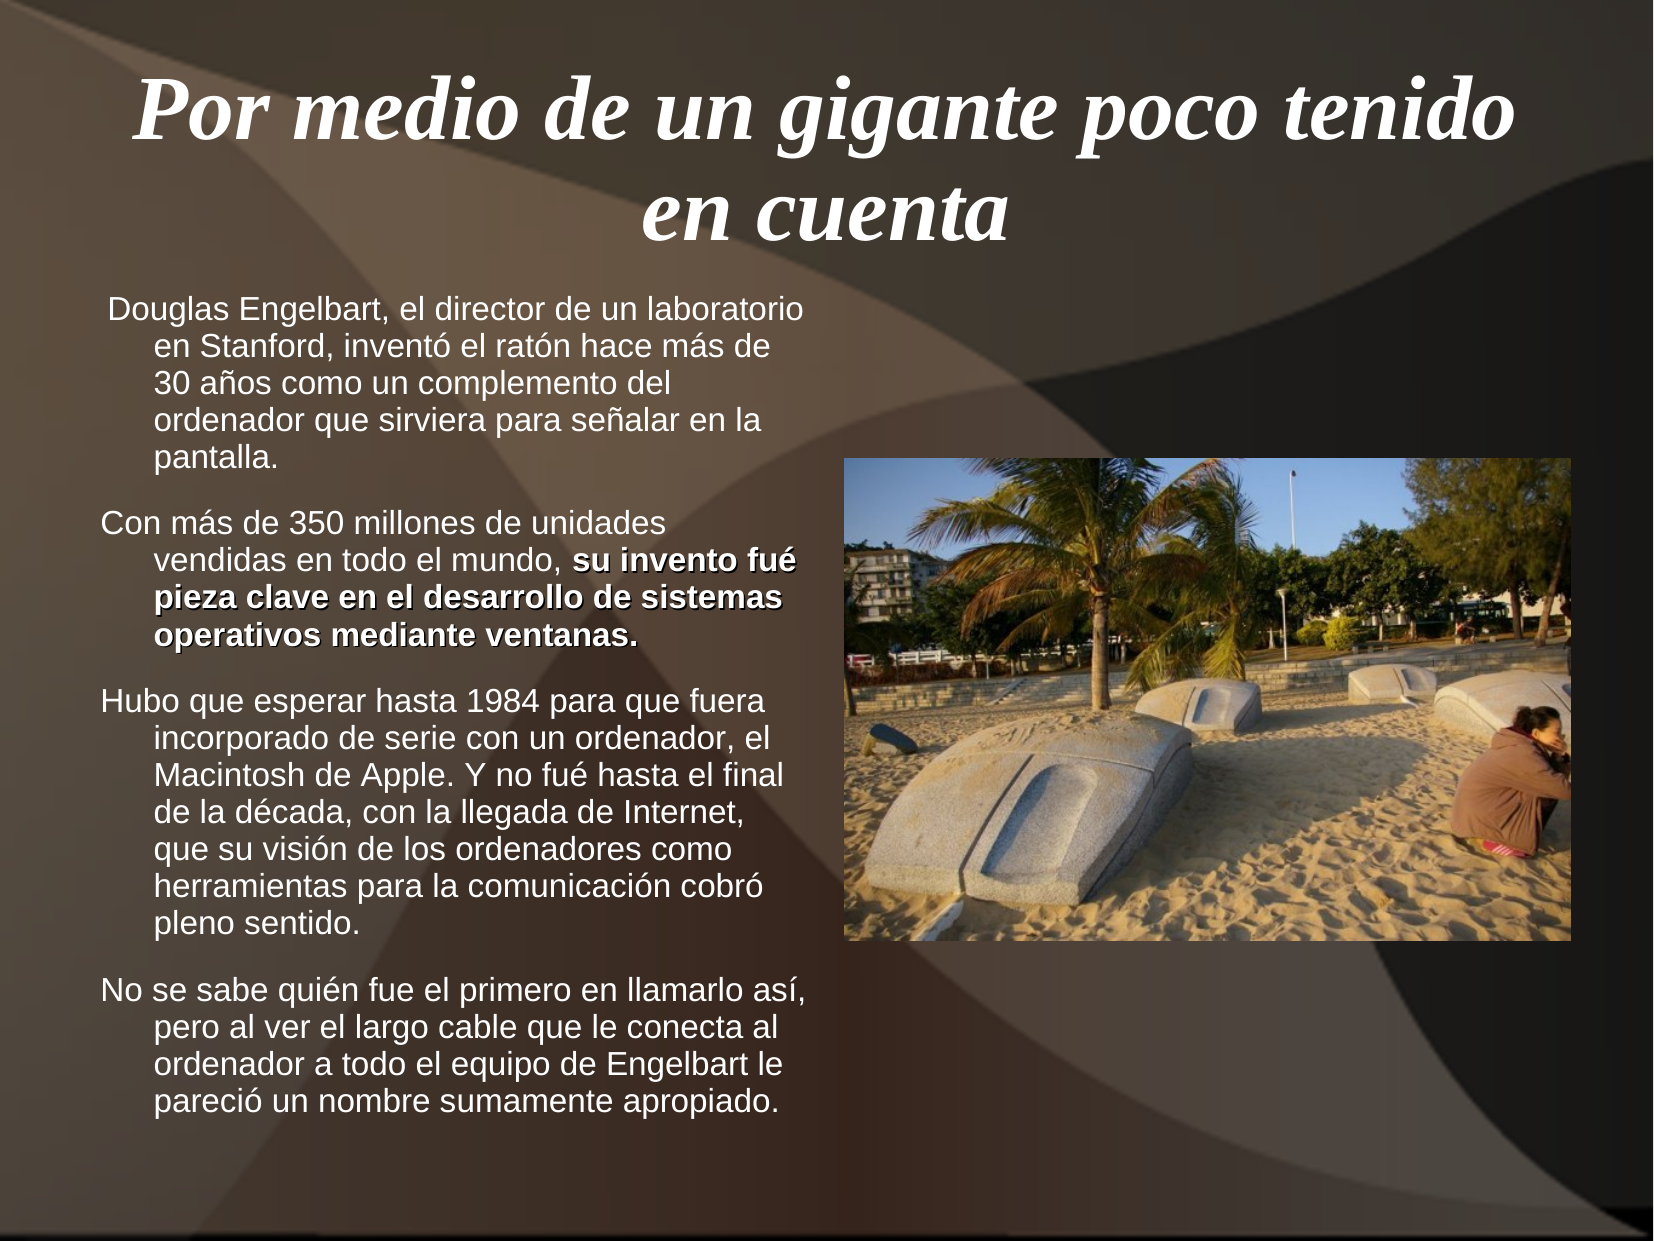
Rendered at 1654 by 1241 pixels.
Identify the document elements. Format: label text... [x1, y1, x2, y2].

title Por medio de un gigante poco tenido en cuenta [82, 55, 1571, 263]
list Douglas Engelbart, el director de un laboratorio en Stanford, inventó el ratón hace más de 30 años como un complemento del ordenador que sirviera para señalar en la pantalla. Con más de 350 millones de unidades vendidas en todo el mundo, su invento fué pieza clave en el desarrollo de sistemas operativos mediante ventanas. Hubo que esperar hasta 1984 para que fuera incorporado de serie con un ordenador, el Macintosh de Apple. Y no fué hasta el final de la década, con la llegada de Internet, que su visión de los ordenadores como herramientas para la comunicación cobró pleno sentido. No se sabe quién fue el primero en llamarlo así, pero al ver el largo cable que le conecta al ordenador a todo el equipo de Engelbart le pareció un nombre sumamente apropiado. [82, 290, 809, 1194]
picture [0, 0, 1654, 1241]
